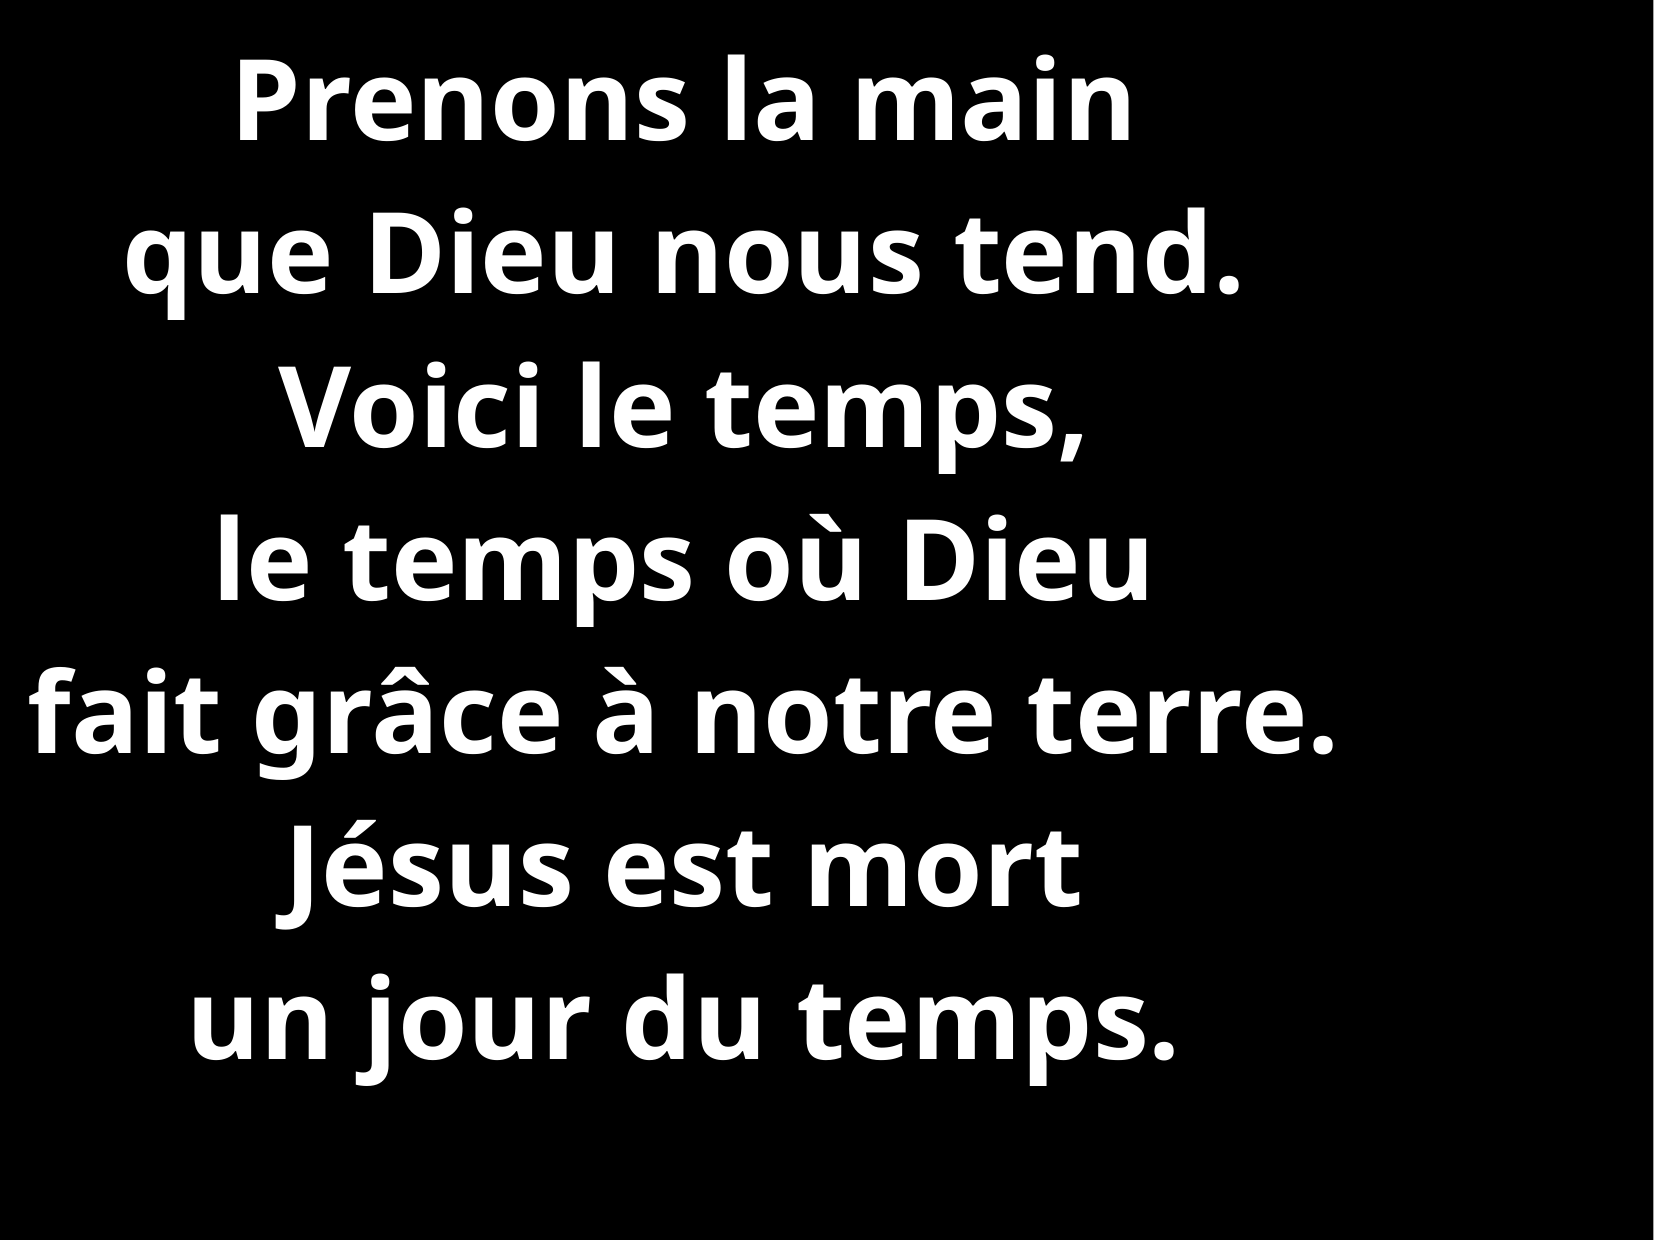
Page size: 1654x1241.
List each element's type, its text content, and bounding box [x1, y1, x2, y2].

text_box Prenons la main que Dieu nous tend. Voici le temps, le temps où Dieu fait grâce à notre terre. Jésus est mort un jour du temps. [12, 12, 1642, 1241]
